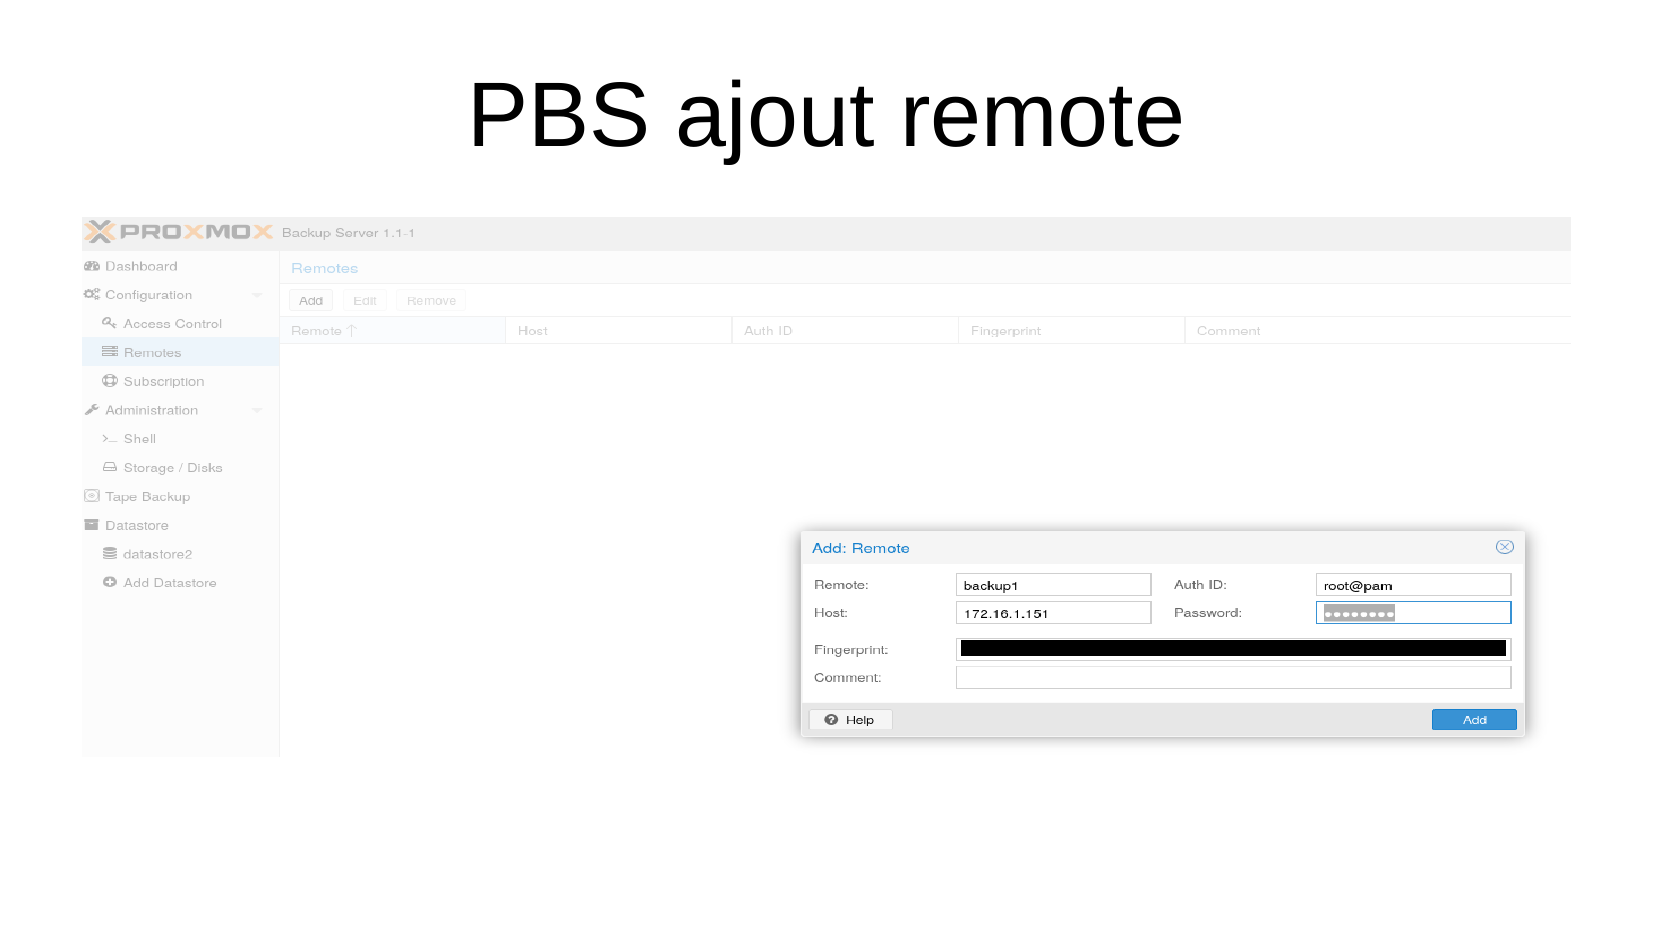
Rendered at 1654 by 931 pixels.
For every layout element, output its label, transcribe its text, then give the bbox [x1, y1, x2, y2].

picture [82, 217, 1571, 758]
title PBS ajout remote [82, 37, 1571, 193]
